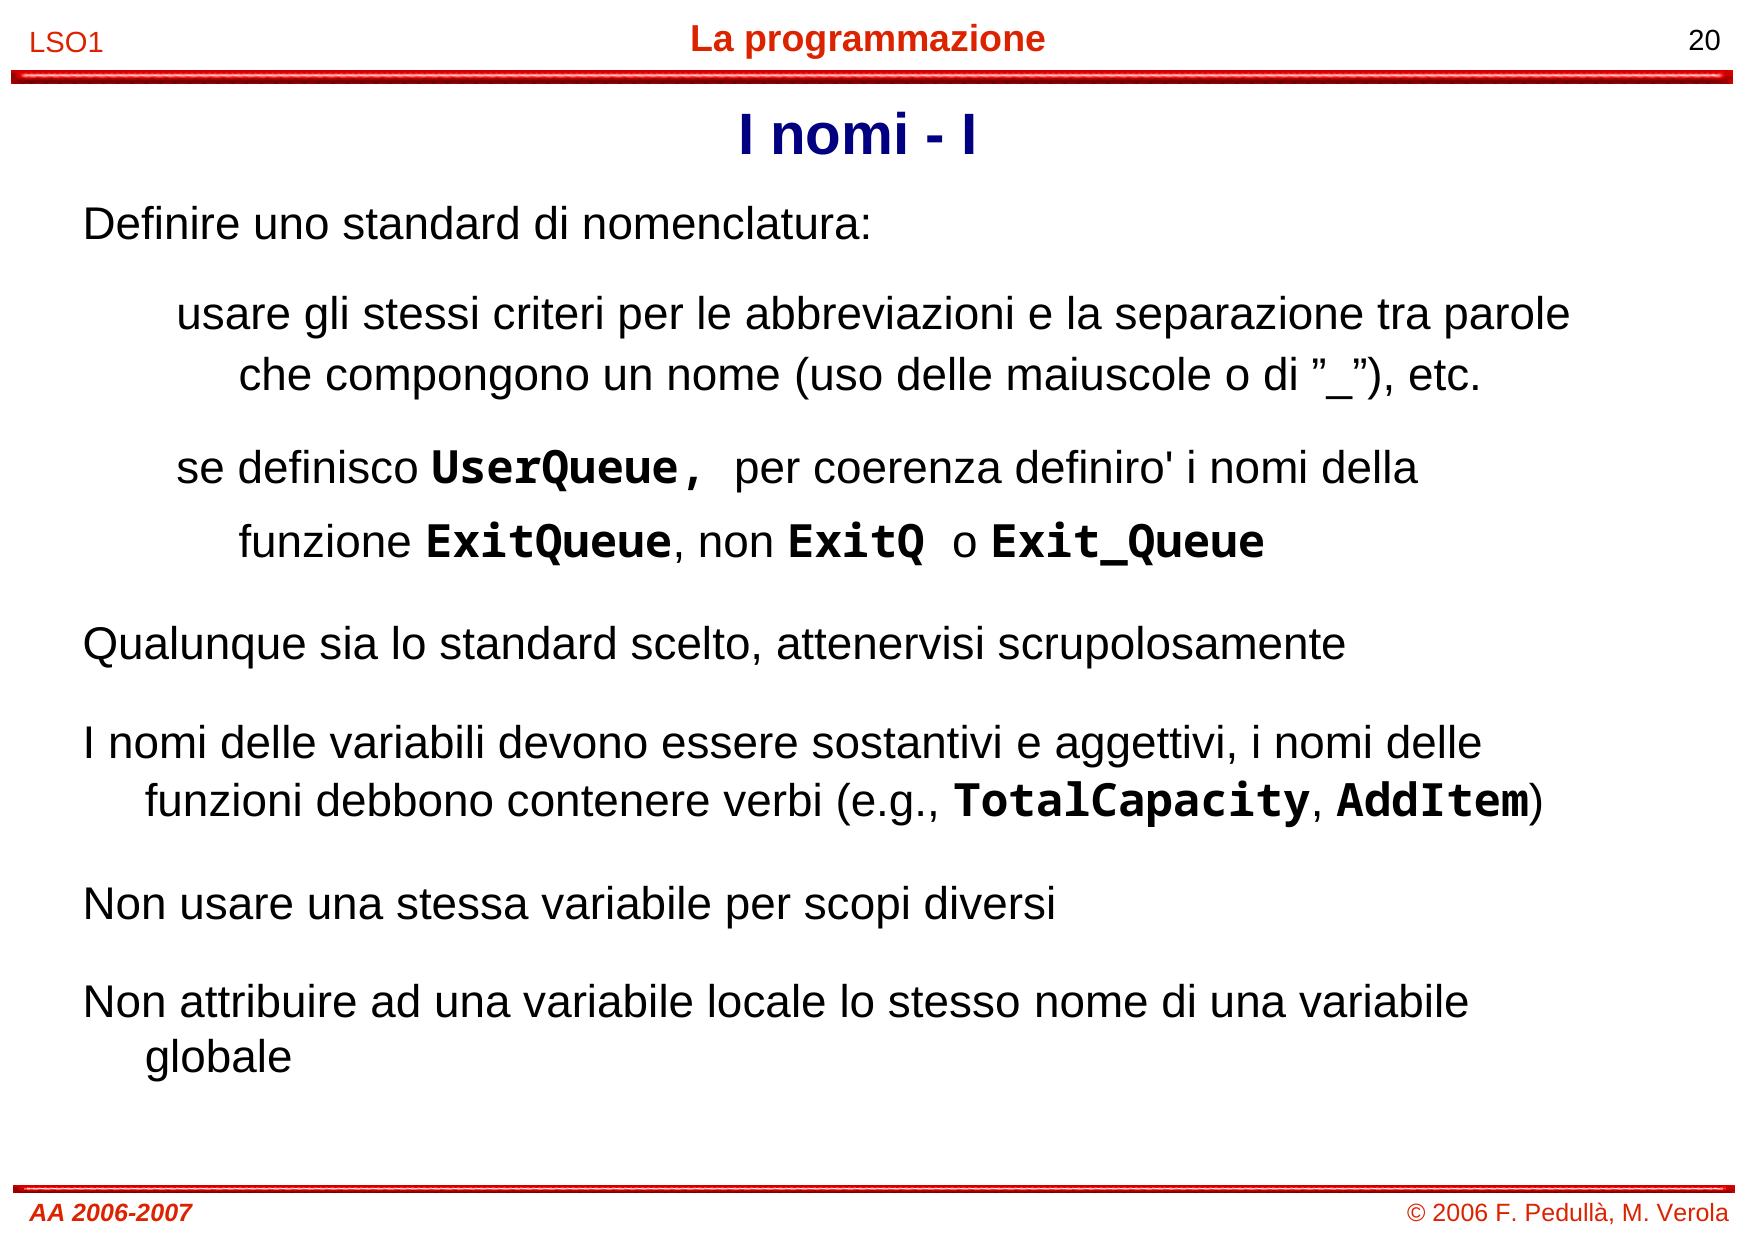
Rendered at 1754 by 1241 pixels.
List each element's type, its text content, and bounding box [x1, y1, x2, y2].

list Definire uno standard di nomenclatura: usare gli stessi criteri per le abbreviazioni e la separazione tra parole che compongono un nome (uso delle maiuscole o di ”_”), etc. se definisco UserQueue, per coerenza definiro' i nomi della funzione ExitQueue, non ExitQ o Exit_Queue Qualunque sia lo standard scelto, attenervisi scrupolosamente I nomi delle variabili devono essere sostantivi e aggettivi, i nomi delle funzioni debbono contenere verbi (e.g., TotalCapacity, AddItem) Non usare una stessa variabile per scopi diversi Non attribuire ad una variabile locale lo stesso nome di una variabile globale [82, 197, 1605, 1056]
picture [13, 1185, 1735, 1193]
picture [11, 70, 1733, 84]
text_box I nomi - I [386, 98, 1330, 187]
